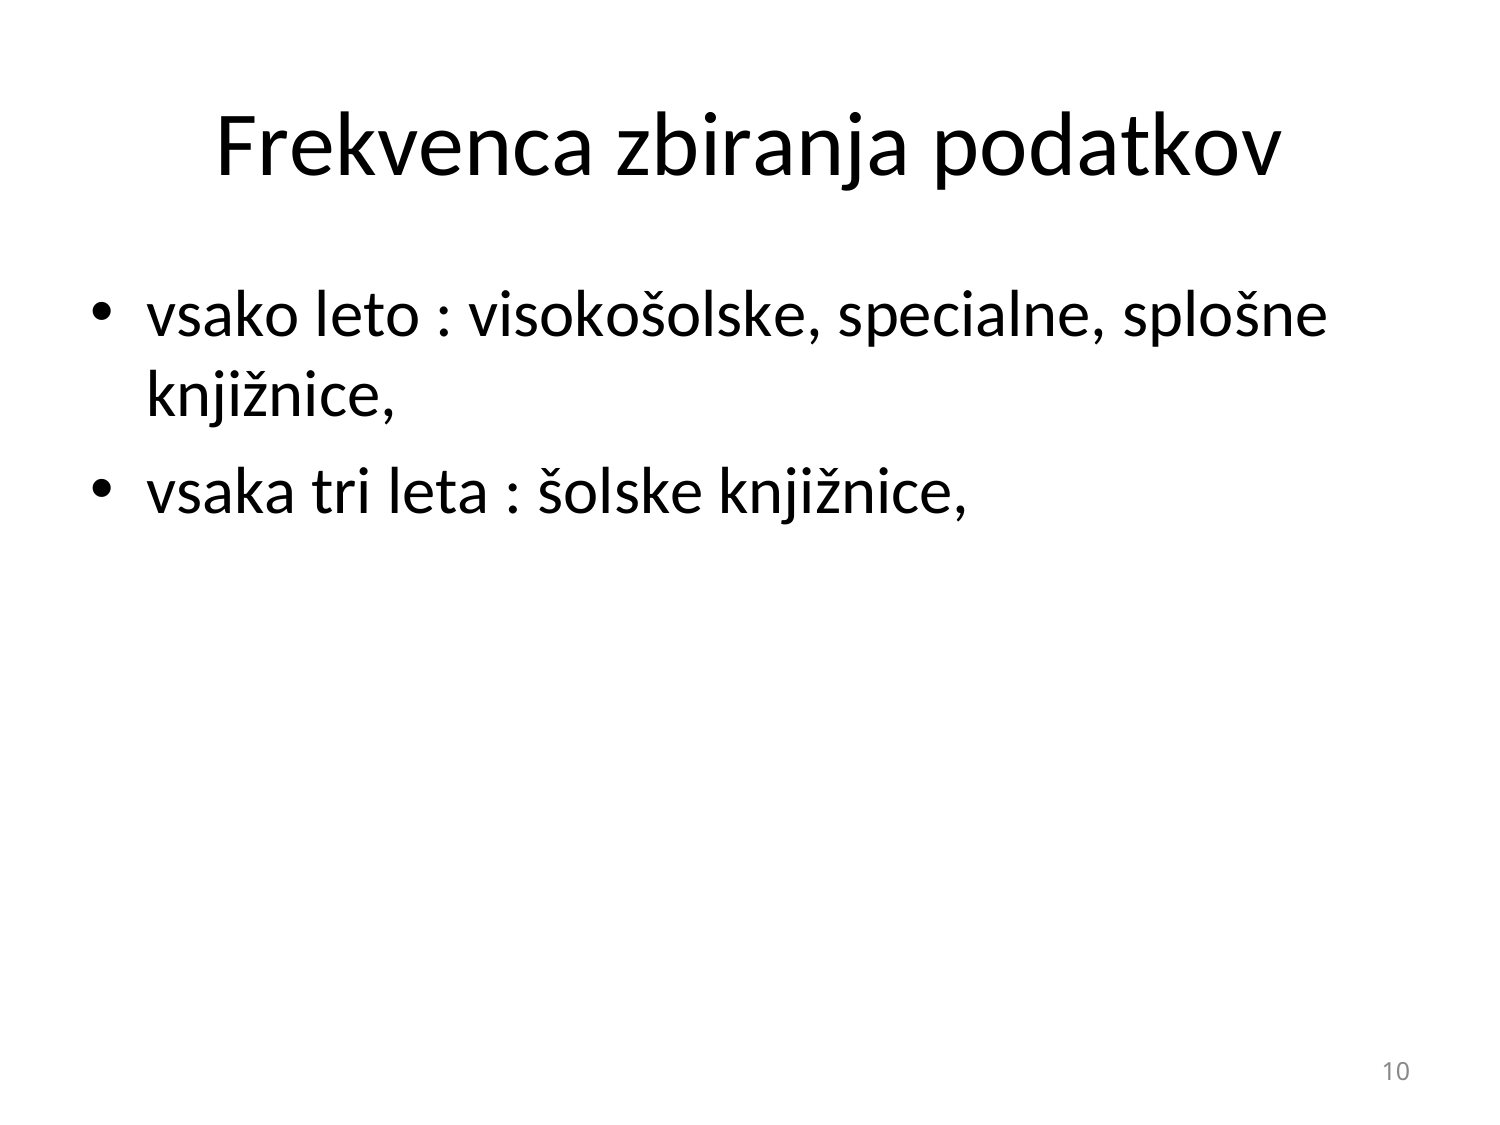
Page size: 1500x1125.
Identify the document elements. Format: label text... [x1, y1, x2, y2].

text_box <number> [1074, 1042, 1426, 1103]
list vsako leto : visokošolske, specialne, splošne knjižnice, vsaka tri leta : šolske knjižnice, [75, 262, 1426, 1006]
title Frekvenca zbiranja podatkov [75, 45, 1426, 233]
